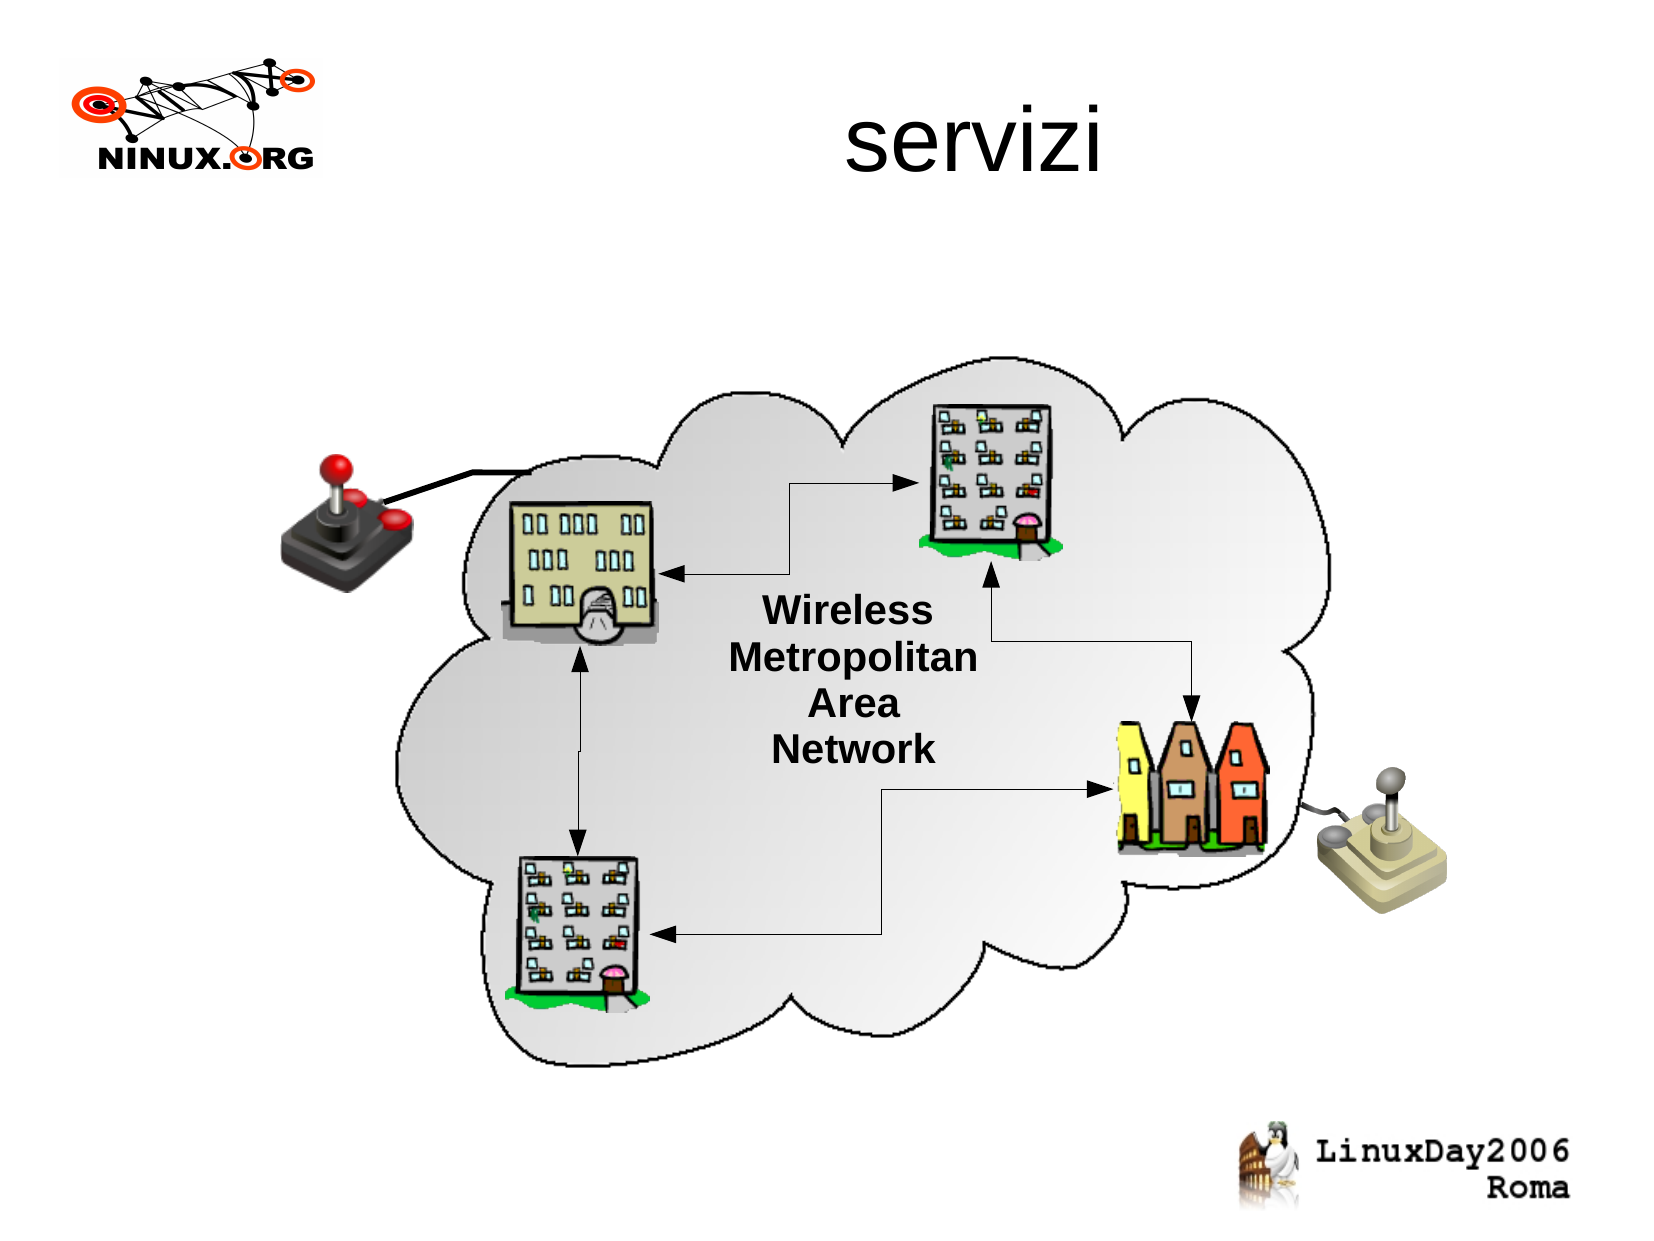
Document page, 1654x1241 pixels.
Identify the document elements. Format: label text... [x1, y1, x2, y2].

picture [59, 58, 323, 178]
title servizi [383, 43, 1565, 237]
picture [1234, 1121, 1589, 1211]
picture [280, 350, 1447, 1093]
